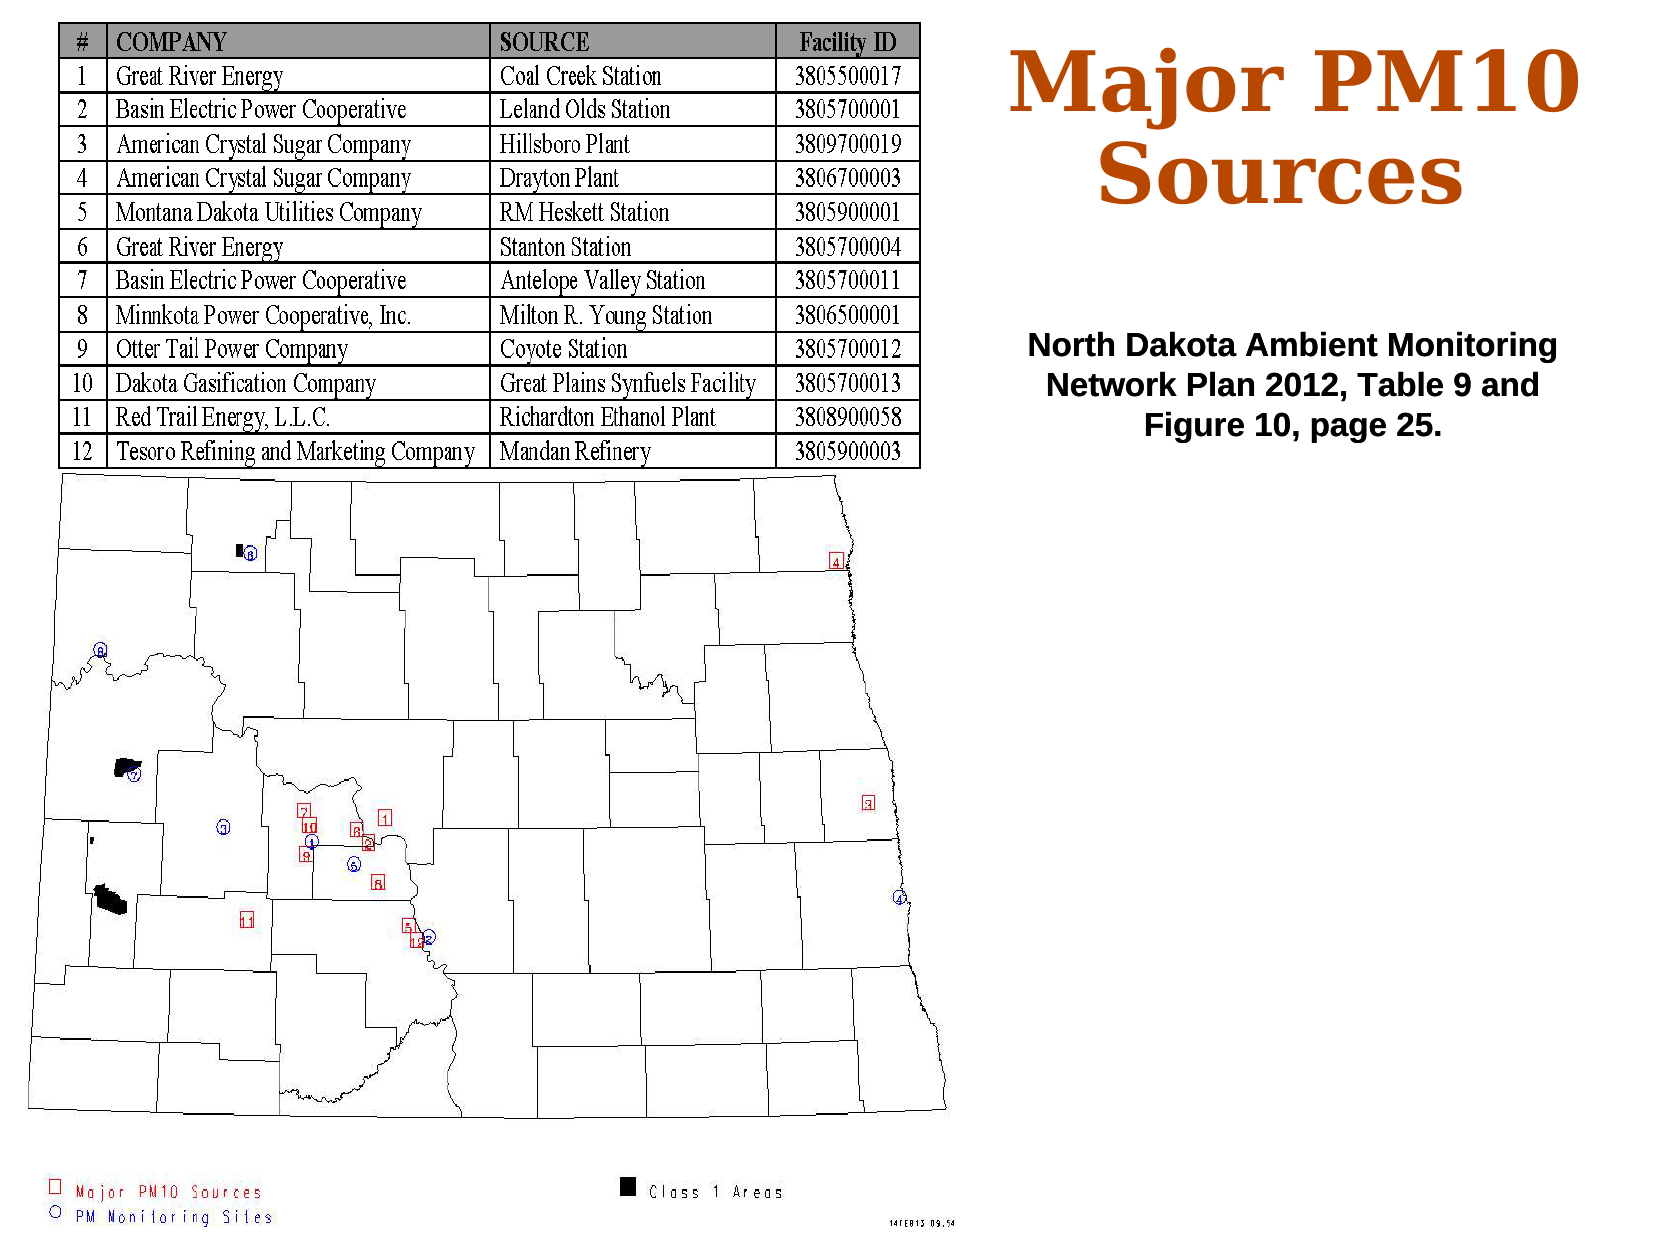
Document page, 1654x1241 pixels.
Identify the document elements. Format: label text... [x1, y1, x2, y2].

picture [0, 3, 978, 1235]
text_box North Dakota Ambient Monitoring Network Plan 2012, Table 9 and Figure 10, page 25. [1012, 315, 1575, 451]
title Major PM10 Sources [974, 37, 1616, 222]
